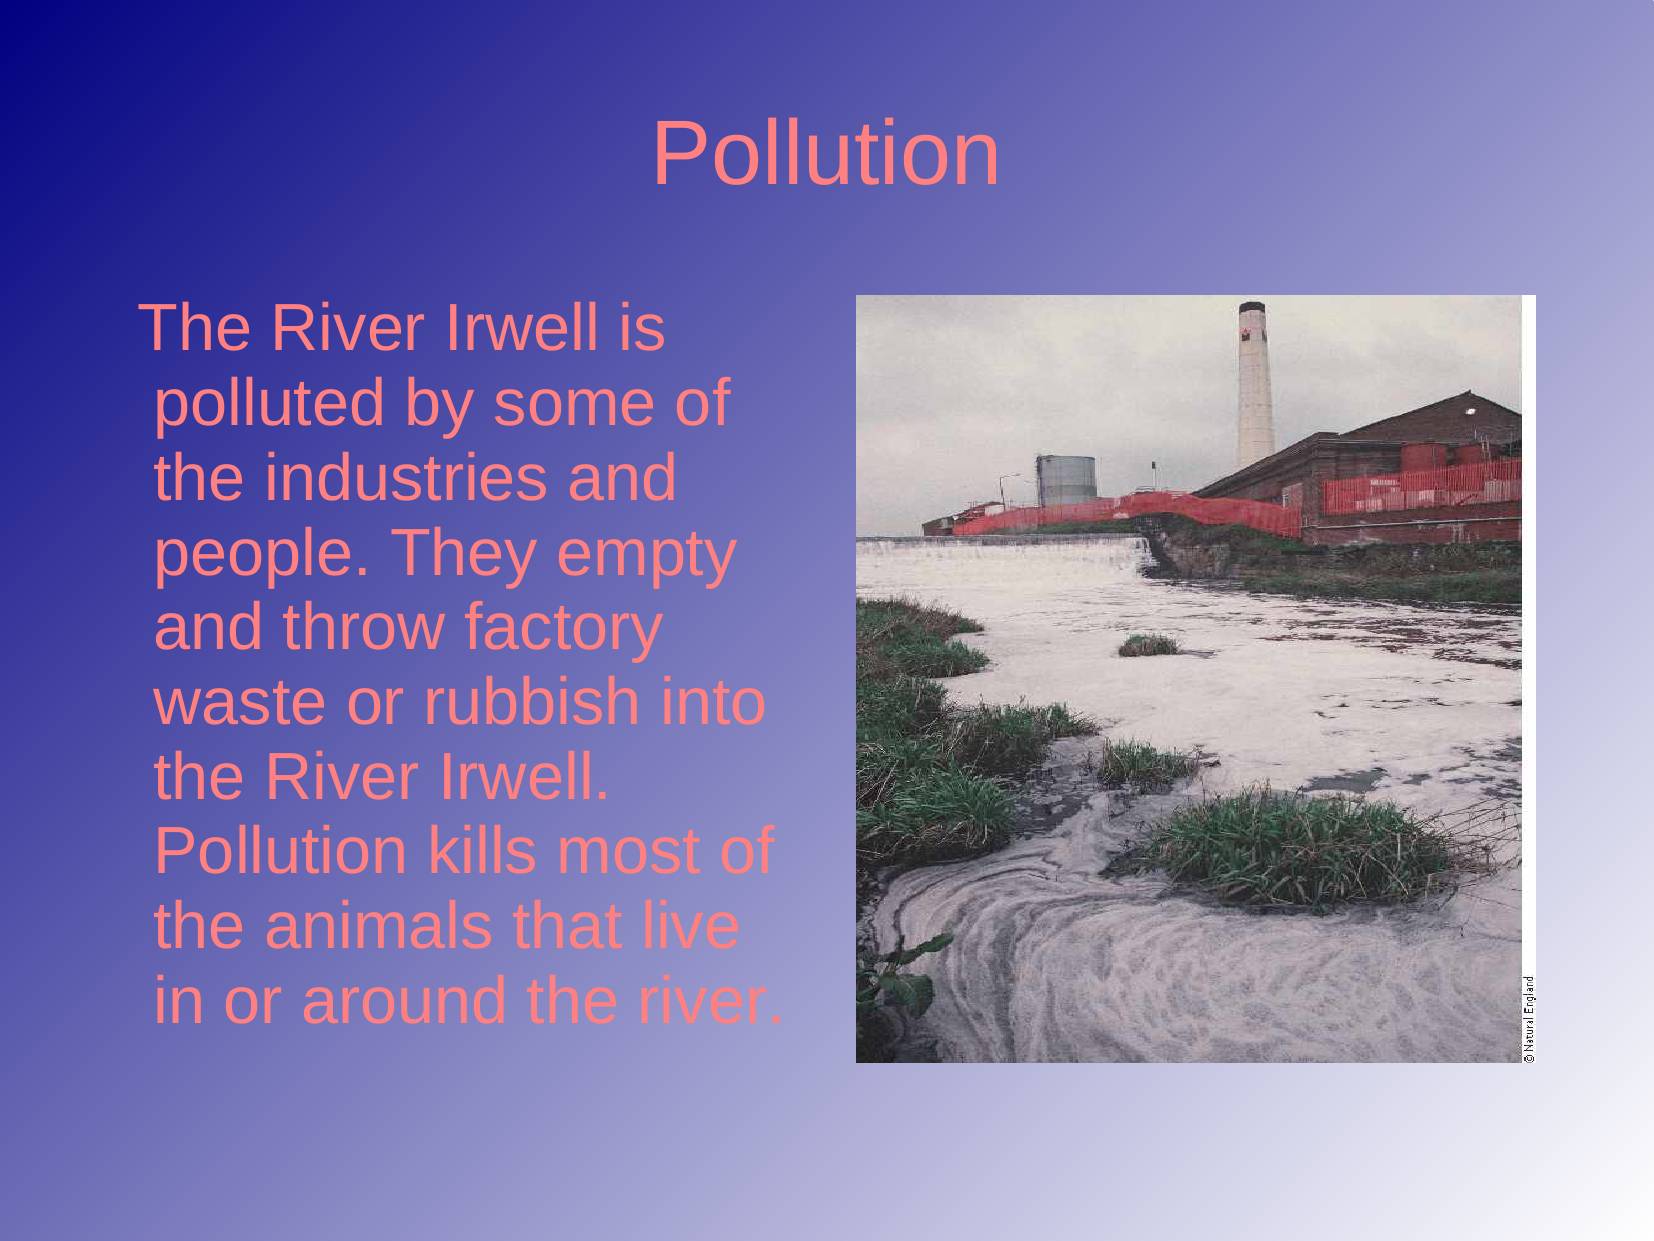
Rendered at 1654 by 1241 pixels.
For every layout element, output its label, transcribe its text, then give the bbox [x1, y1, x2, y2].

list The River Irwell is polluted by some of the industries and people. They empty and throw factory waste or rubbish into the River Irwell. Pollution kills most of the animals that live in or around the river. [82, 290, 809, 1109]
title Pollution [82, 49, 1571, 257]
picture [845, 290, 1572, 1109]
